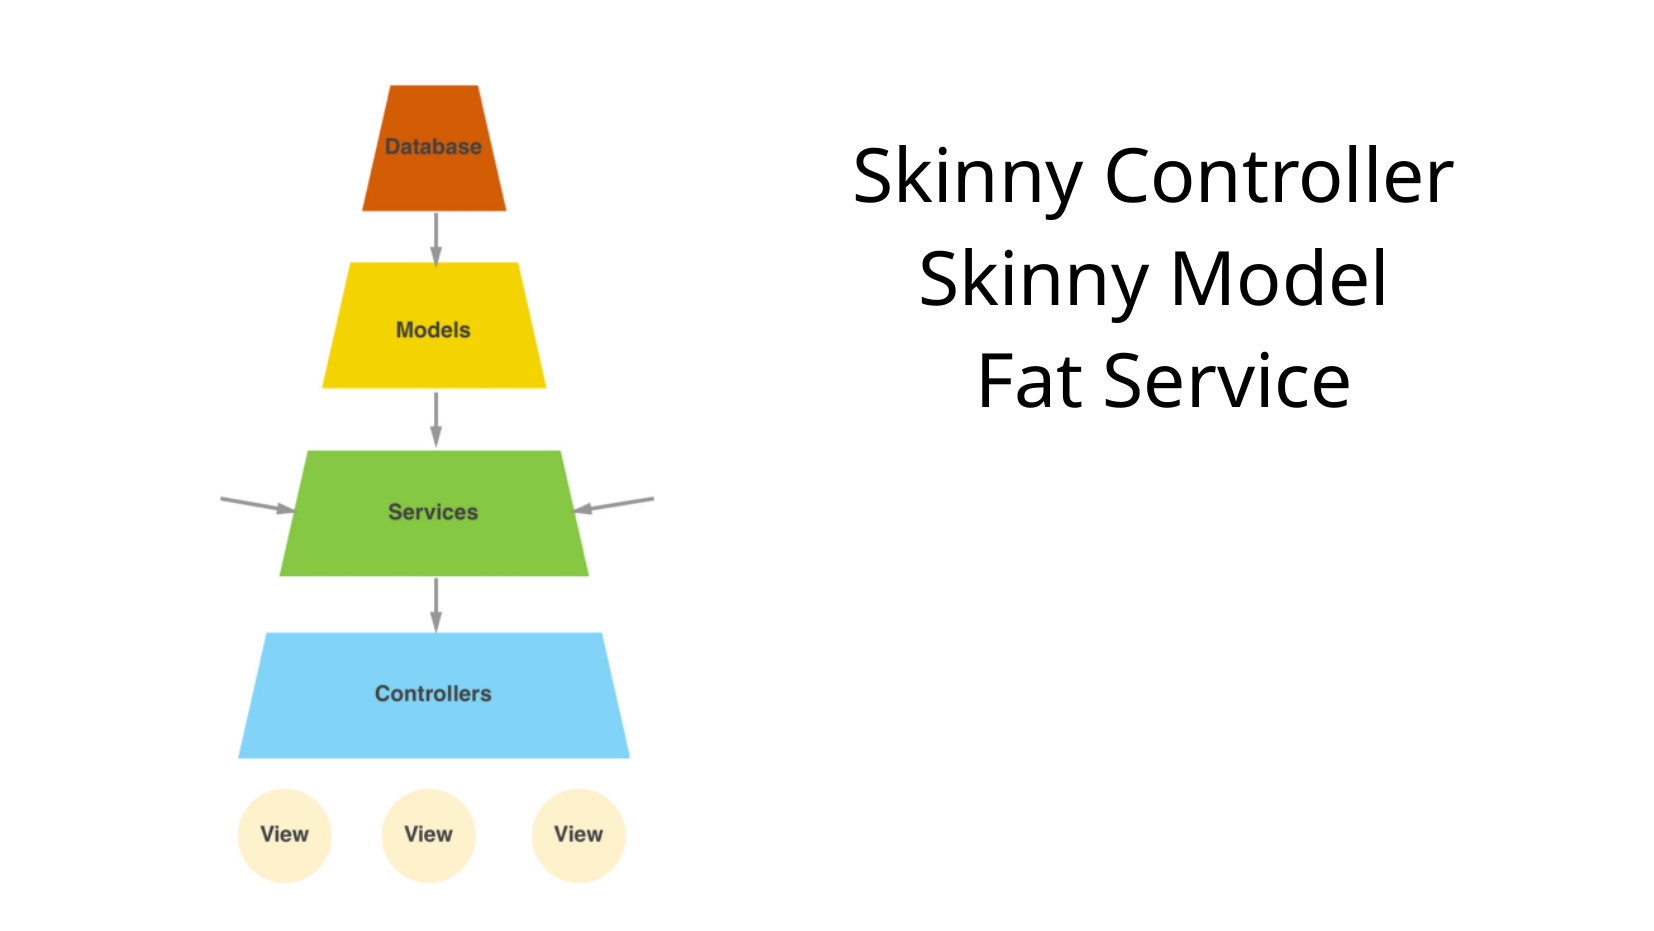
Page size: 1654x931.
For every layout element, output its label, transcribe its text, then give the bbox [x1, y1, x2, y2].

picture [90, 55, 766, 886]
title Skinny Controller Skinny Model Fat Service [766, 143, 1639, 409]
